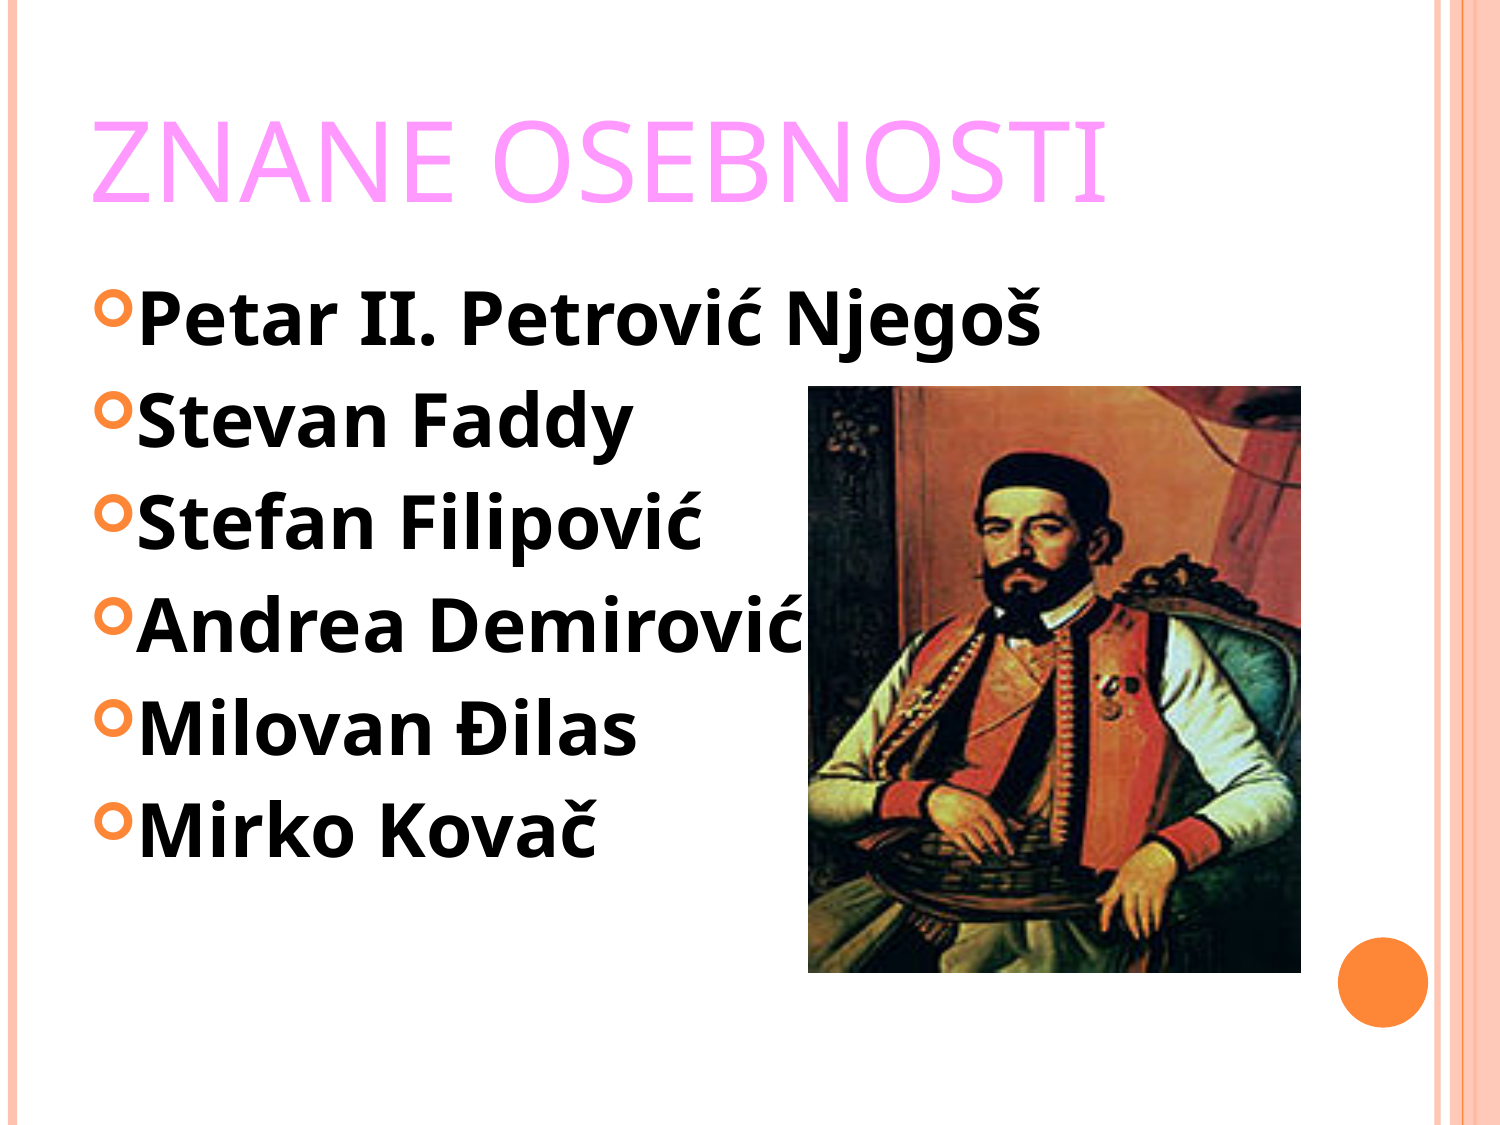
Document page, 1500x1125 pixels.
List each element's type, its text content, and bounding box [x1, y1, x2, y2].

picture [808, 386, 1301, 973]
list Petar II. Petrović Njegoš Stevan Faddy Stefan Filipović Andrea Demirović Milovan Đilas Mirko Kovač [75, 262, 1300, 1062]
title ZNANE OSEBNOSTI [75, 45, 1300, 233]
